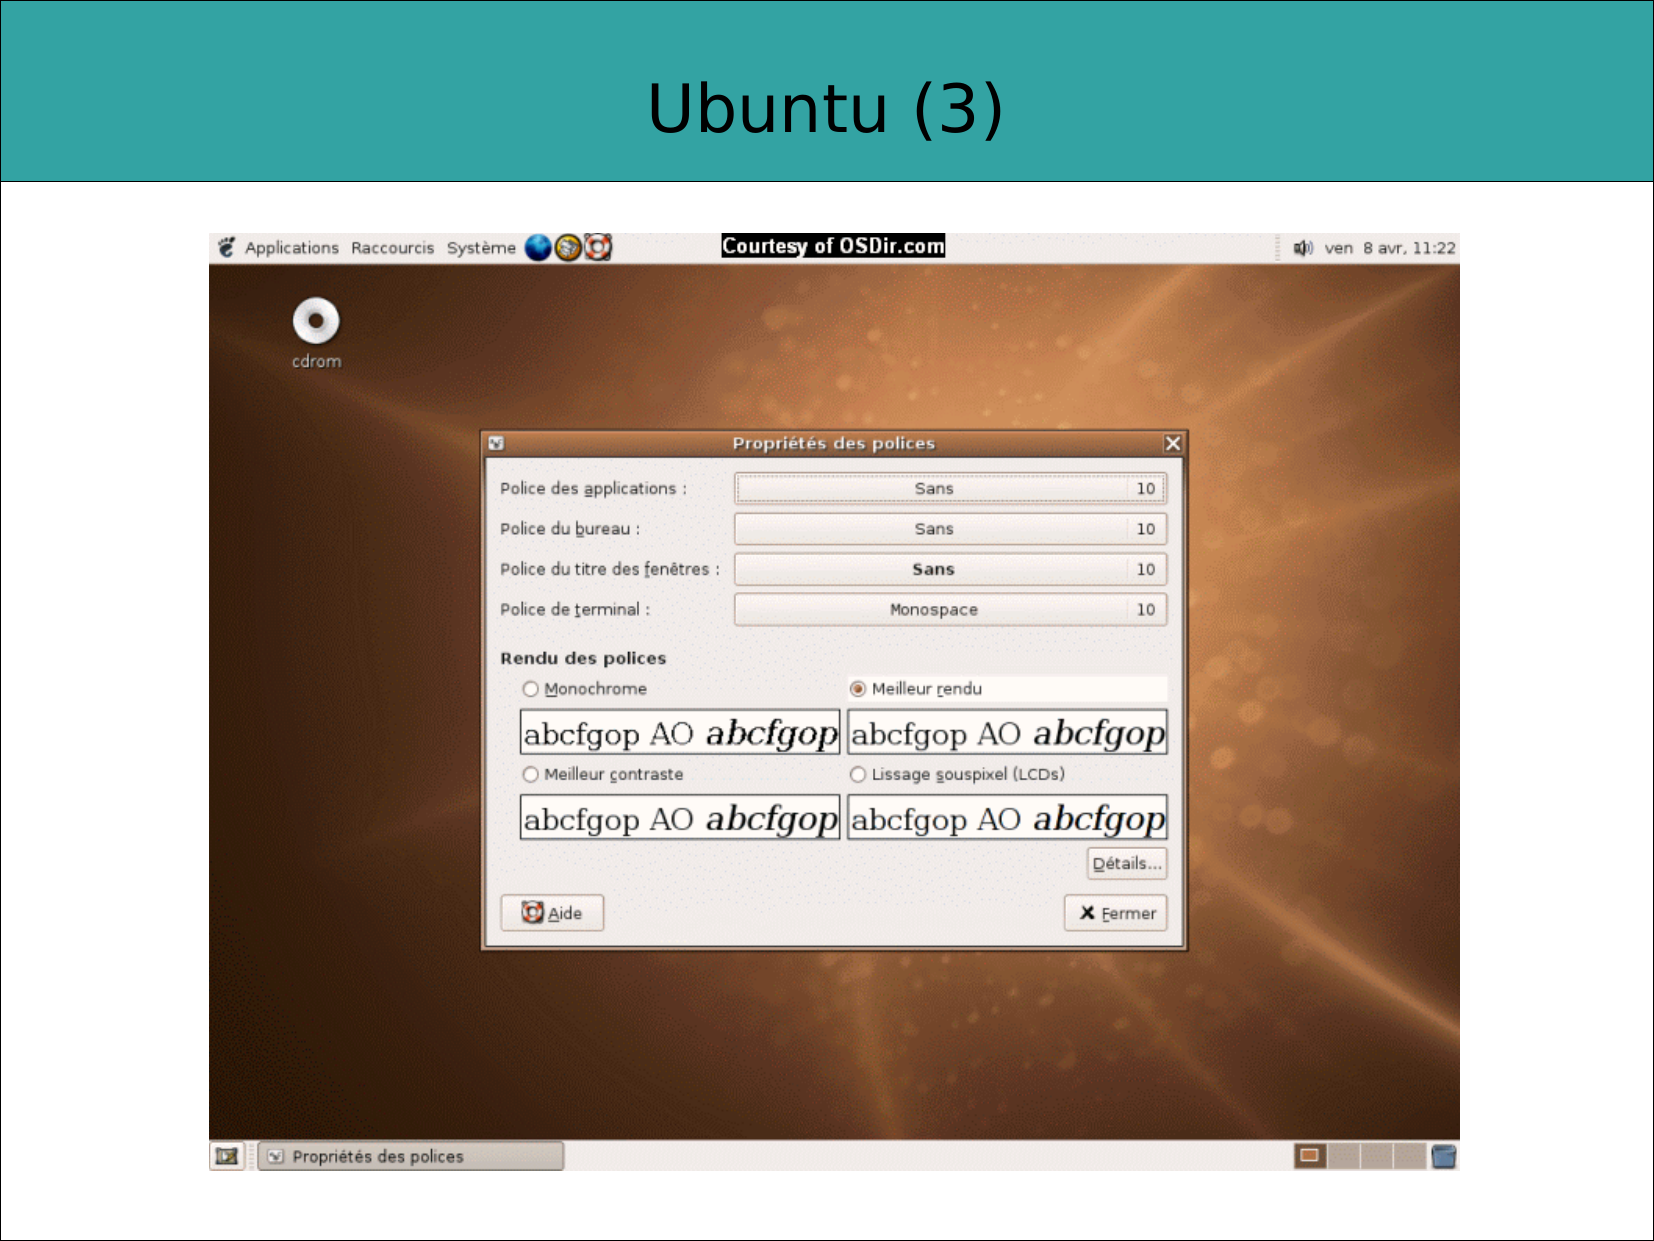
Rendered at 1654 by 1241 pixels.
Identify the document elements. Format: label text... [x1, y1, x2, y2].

picture [209, 233, 1460, 1171]
title Ubuntu (3) [82, 49, 1571, 170]
